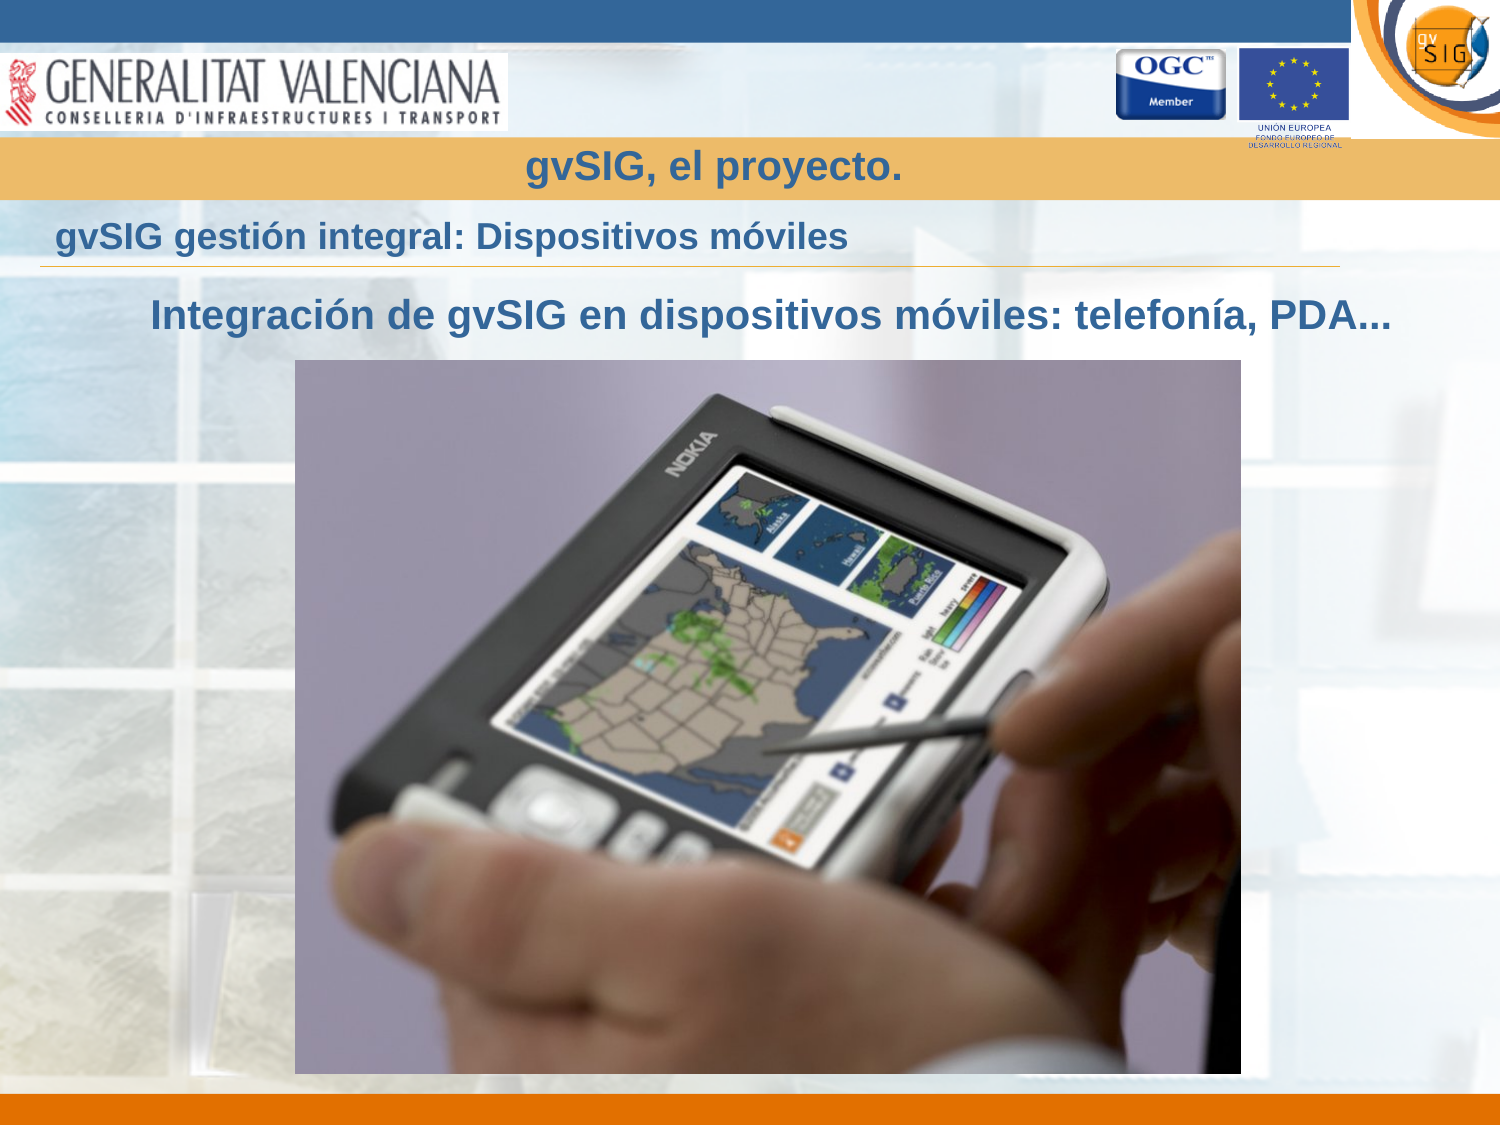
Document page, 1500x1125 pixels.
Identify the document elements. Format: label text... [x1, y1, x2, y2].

picture [1237, 0, 1500, 139]
text_box gvSIG gestión integral: Dispositivos móviles [40, 210, 986, 271]
picture [295, 360, 1241, 1074]
text_box Integración de gvSIG en dispositivos móviles: telefonía, PDA... [135, 286, 1428, 360]
picture [1116, 49, 1226, 120]
picture [0, 53, 508, 131]
text_box gvSIG, el proyecto. [0, 137, 1429, 203]
